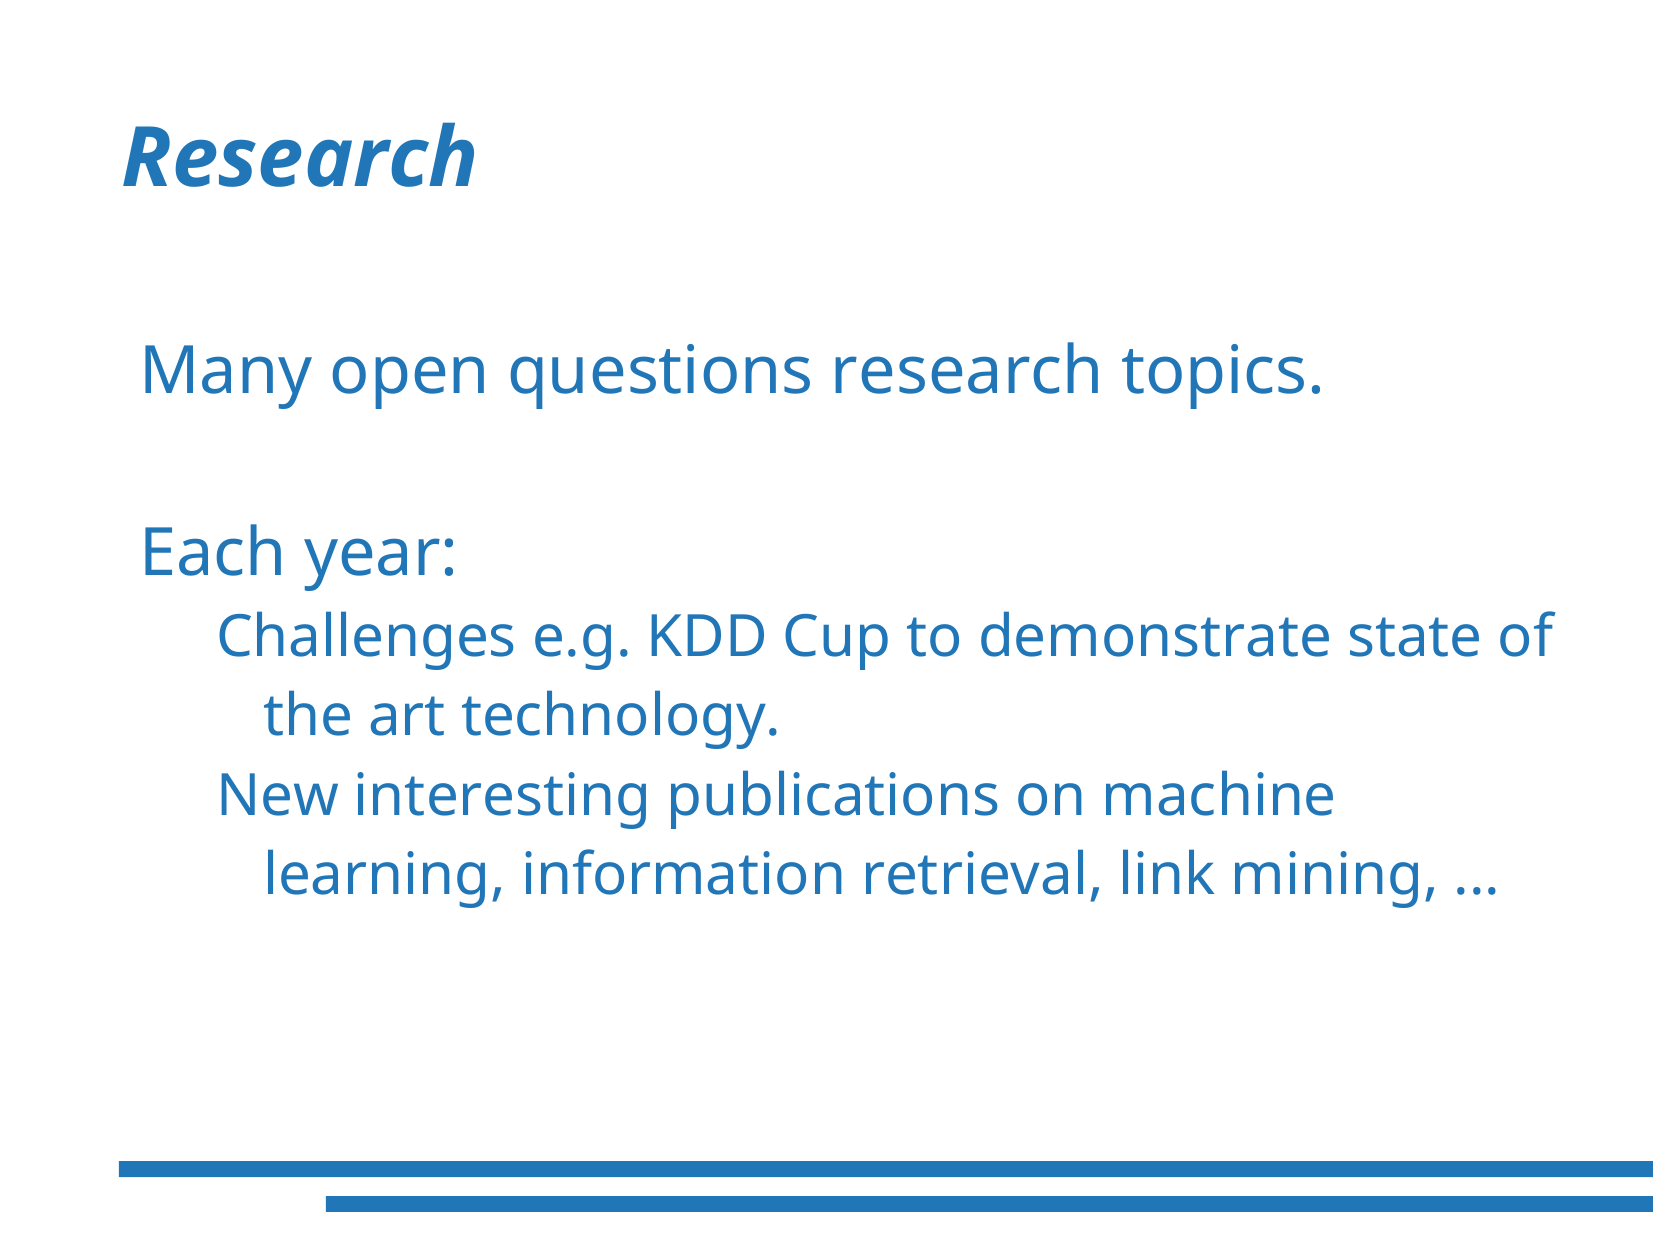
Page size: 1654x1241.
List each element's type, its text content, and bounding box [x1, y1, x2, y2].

title Research [121, 50, 1534, 258]
list Many open questions research topics. Each year: Challenges e.g. KDD Cup to demonstrate state of the art technology. New interesting publications on machine learning, information retrieval, link mining, ... [121, 322, 1561, 1133]
